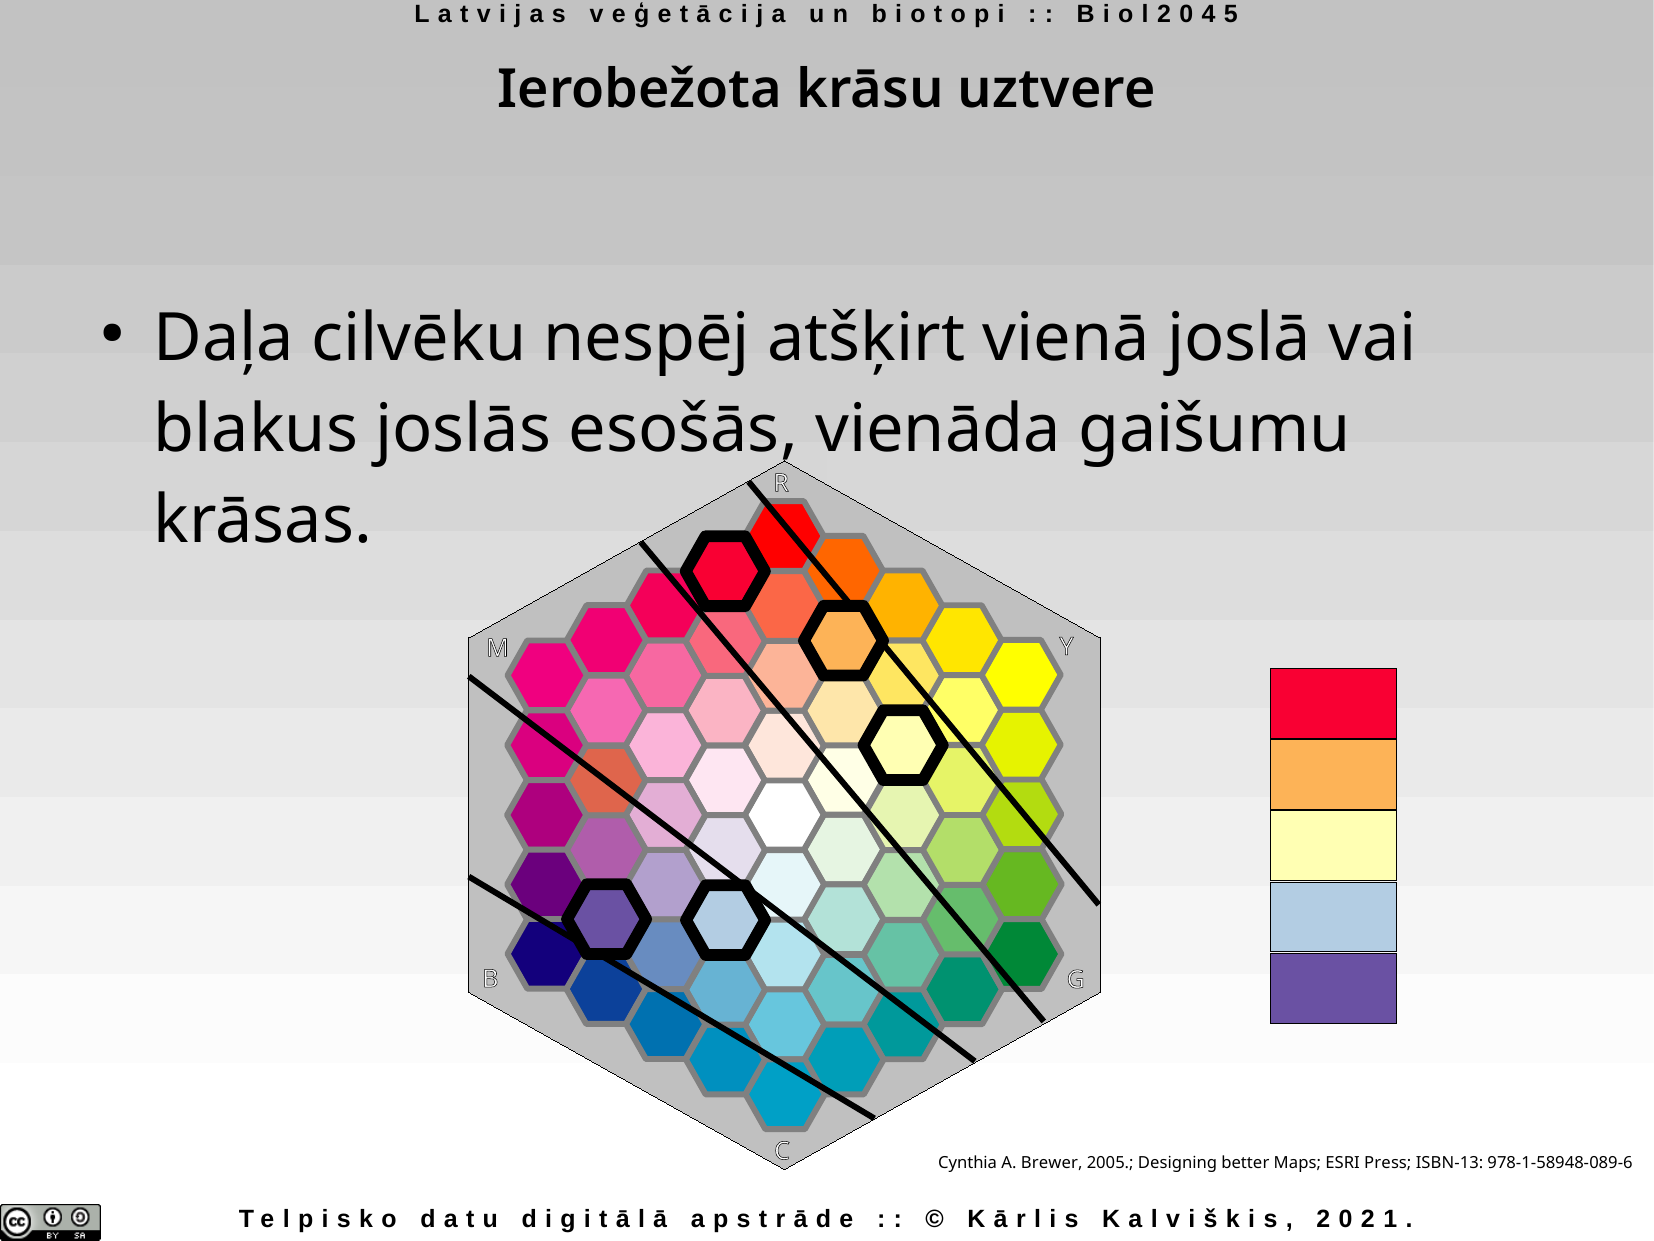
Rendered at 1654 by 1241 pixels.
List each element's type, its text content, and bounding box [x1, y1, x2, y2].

text_box Y [1059, 628, 1084, 658]
text_box [683, 1113, 871, 1170]
text_box R [773, 464, 797, 495]
text_box [873, 1113, 886, 1119]
title Ierobežota krāsu uztvere [29, 49, 1625, 296]
text_box G [1066, 961, 1087, 991]
text_box Cynthia A. Brewer, 2005.; Designing better Maps; ESRI Press; ISBN-13: 978-1-58948-089-6 [976, 1153, 1635, 1174]
list Daļa cilvēku nespēj atšķirt vienā joslā vai blakus joslās esošās, vienāda gaišumu krāsas. [82, 289, 1571, 1113]
text_box M [486, 629, 510, 660]
picture [0, 0, 1654, 1241]
text_box B [482, 960, 500, 990]
text_box C [774, 1132, 792, 1162]
